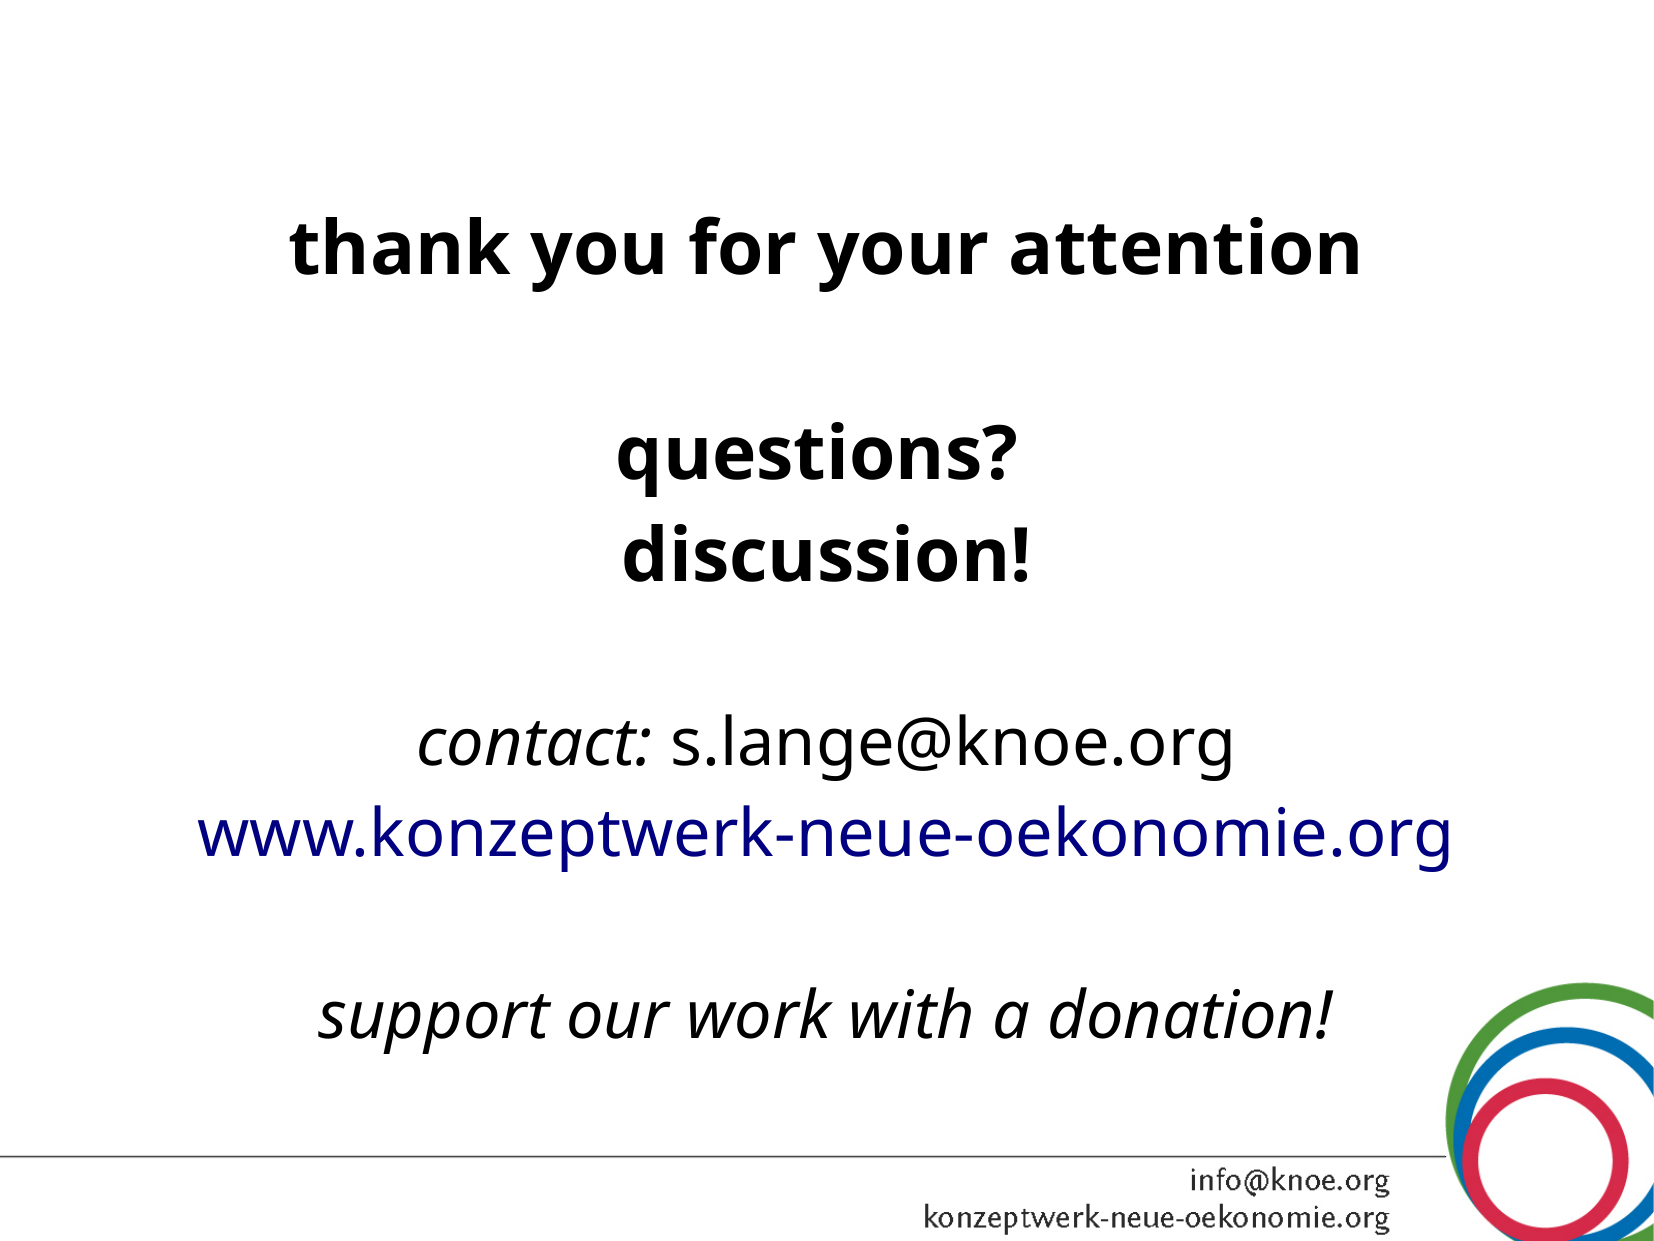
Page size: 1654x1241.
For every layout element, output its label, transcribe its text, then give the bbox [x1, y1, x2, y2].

picture [0, 0, 1654, 1241]
subtitle thank you for your attention questions? discussion! contact: s.lange@knoe.org www.konzeptwerk-neue-oekonomie.org support our work with a donation! [82, 13, 1571, 1046]
